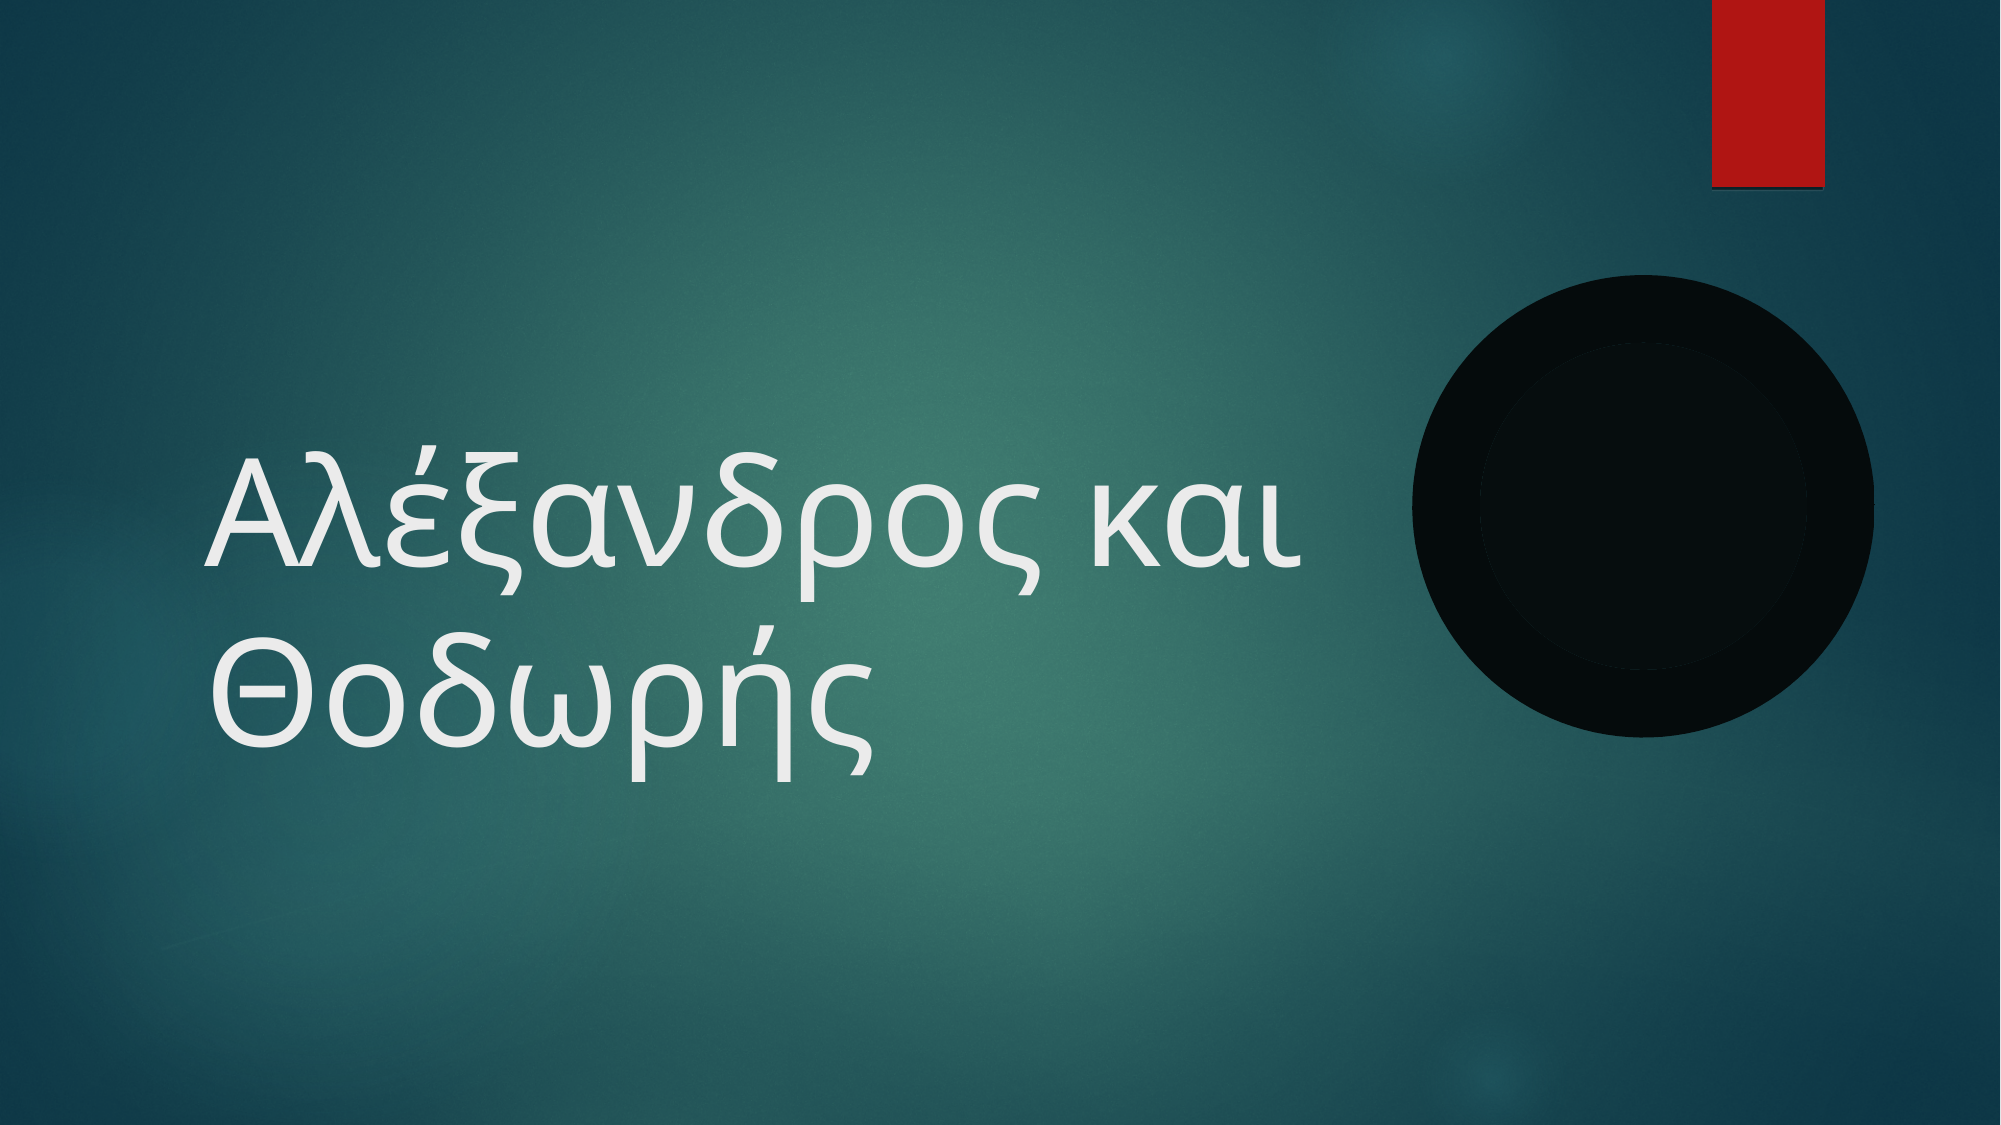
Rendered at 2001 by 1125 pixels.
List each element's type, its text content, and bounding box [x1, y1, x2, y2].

title Αλέξανδρος και Θοδωρής [189, 237, 1638, 784]
